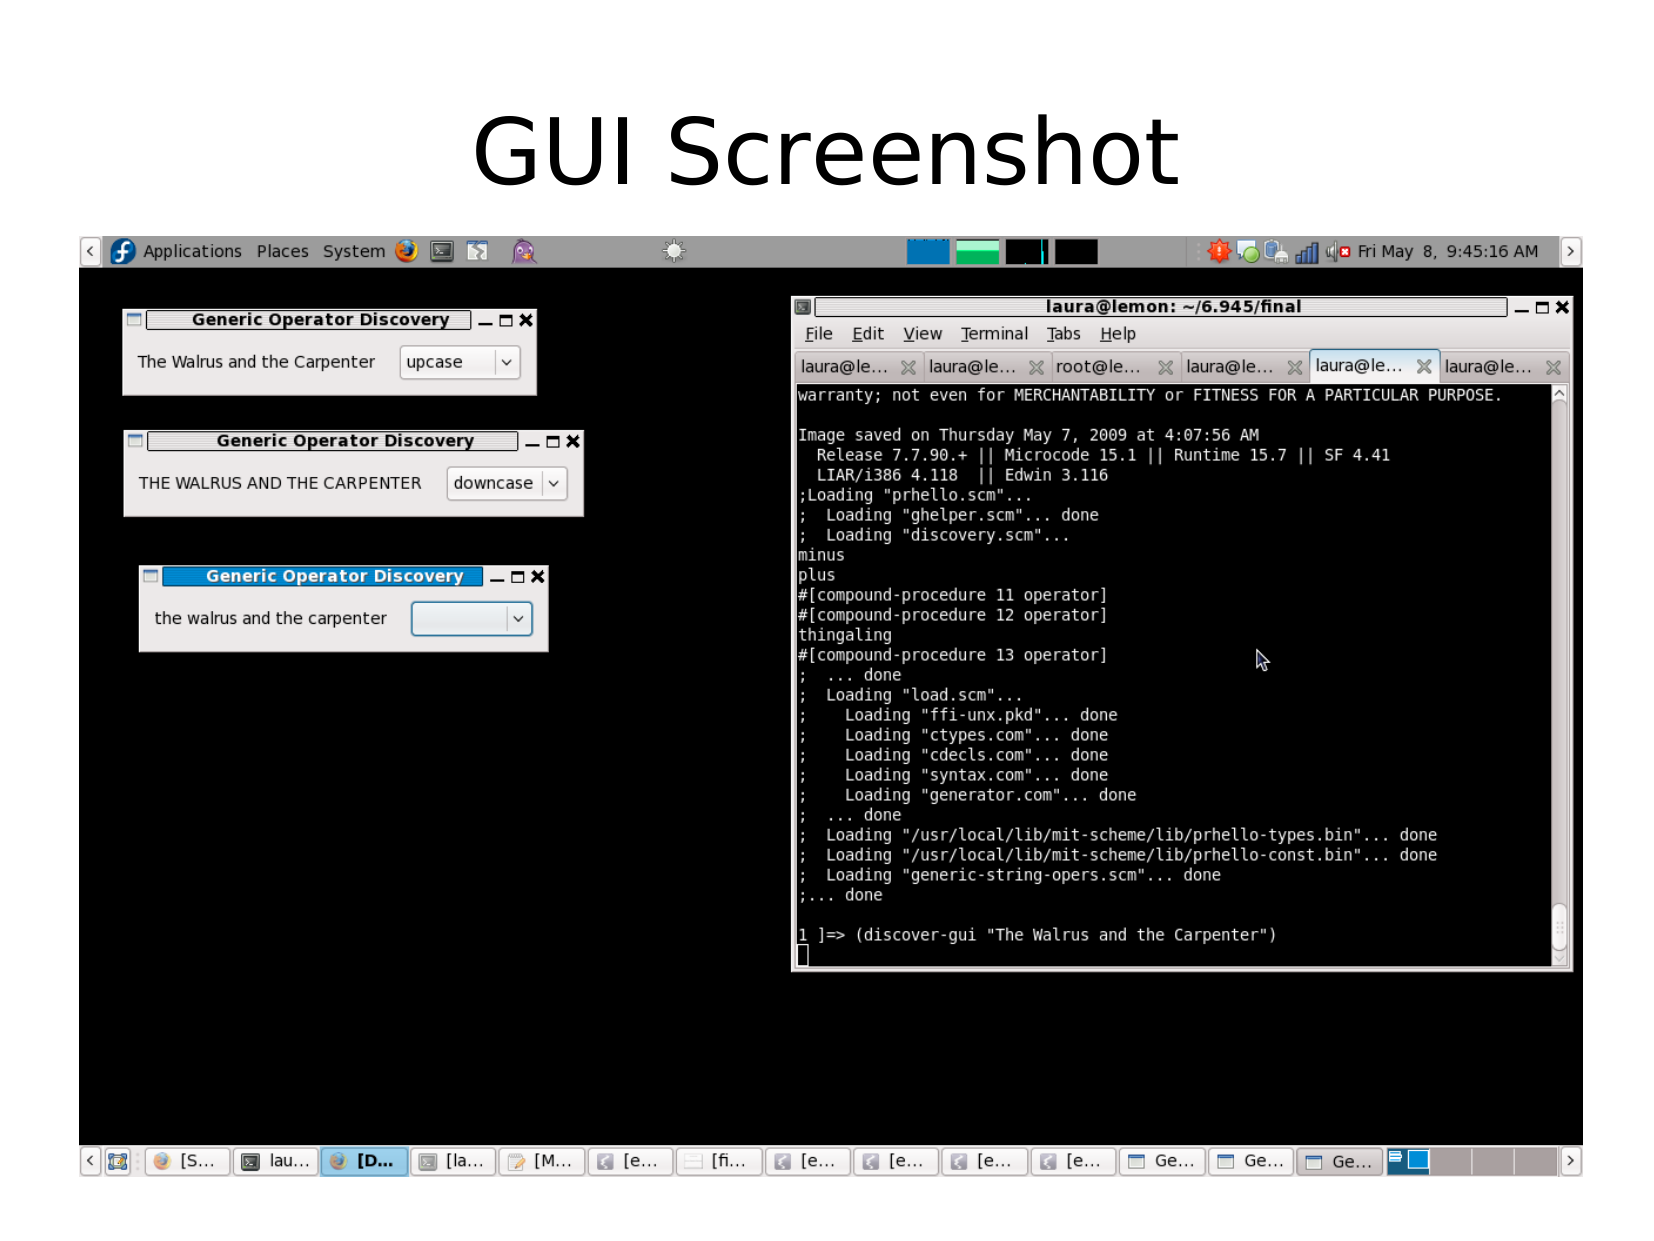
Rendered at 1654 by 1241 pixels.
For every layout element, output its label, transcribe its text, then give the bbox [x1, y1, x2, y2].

title GUI Screenshot [82, 49, 1571, 236]
picture [79, 236, 1583, 1177]
